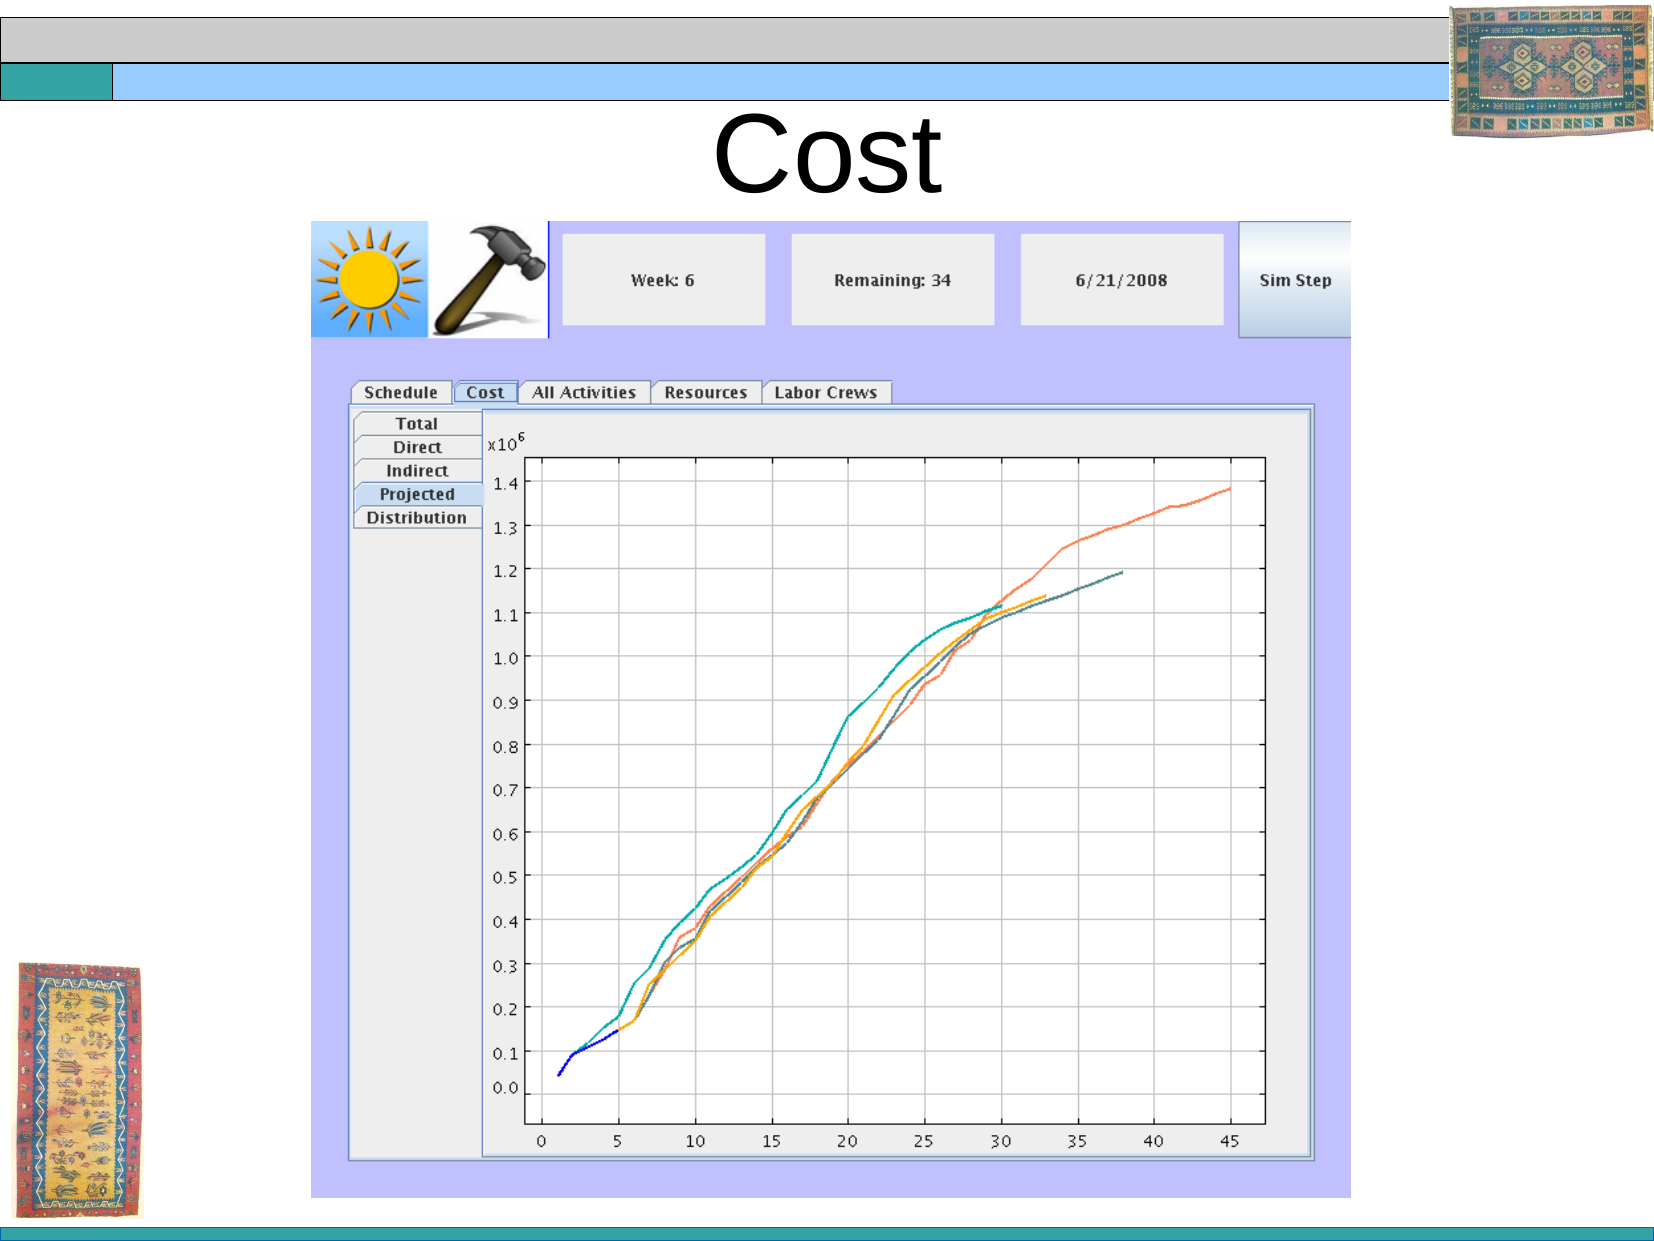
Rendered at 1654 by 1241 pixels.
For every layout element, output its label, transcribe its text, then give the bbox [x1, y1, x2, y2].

picture [1449, 5, 1654, 139]
picture [311, 221, 1351, 1198]
picture [12, 962, 144, 1219]
title Cost [121, 49, 1534, 257]
